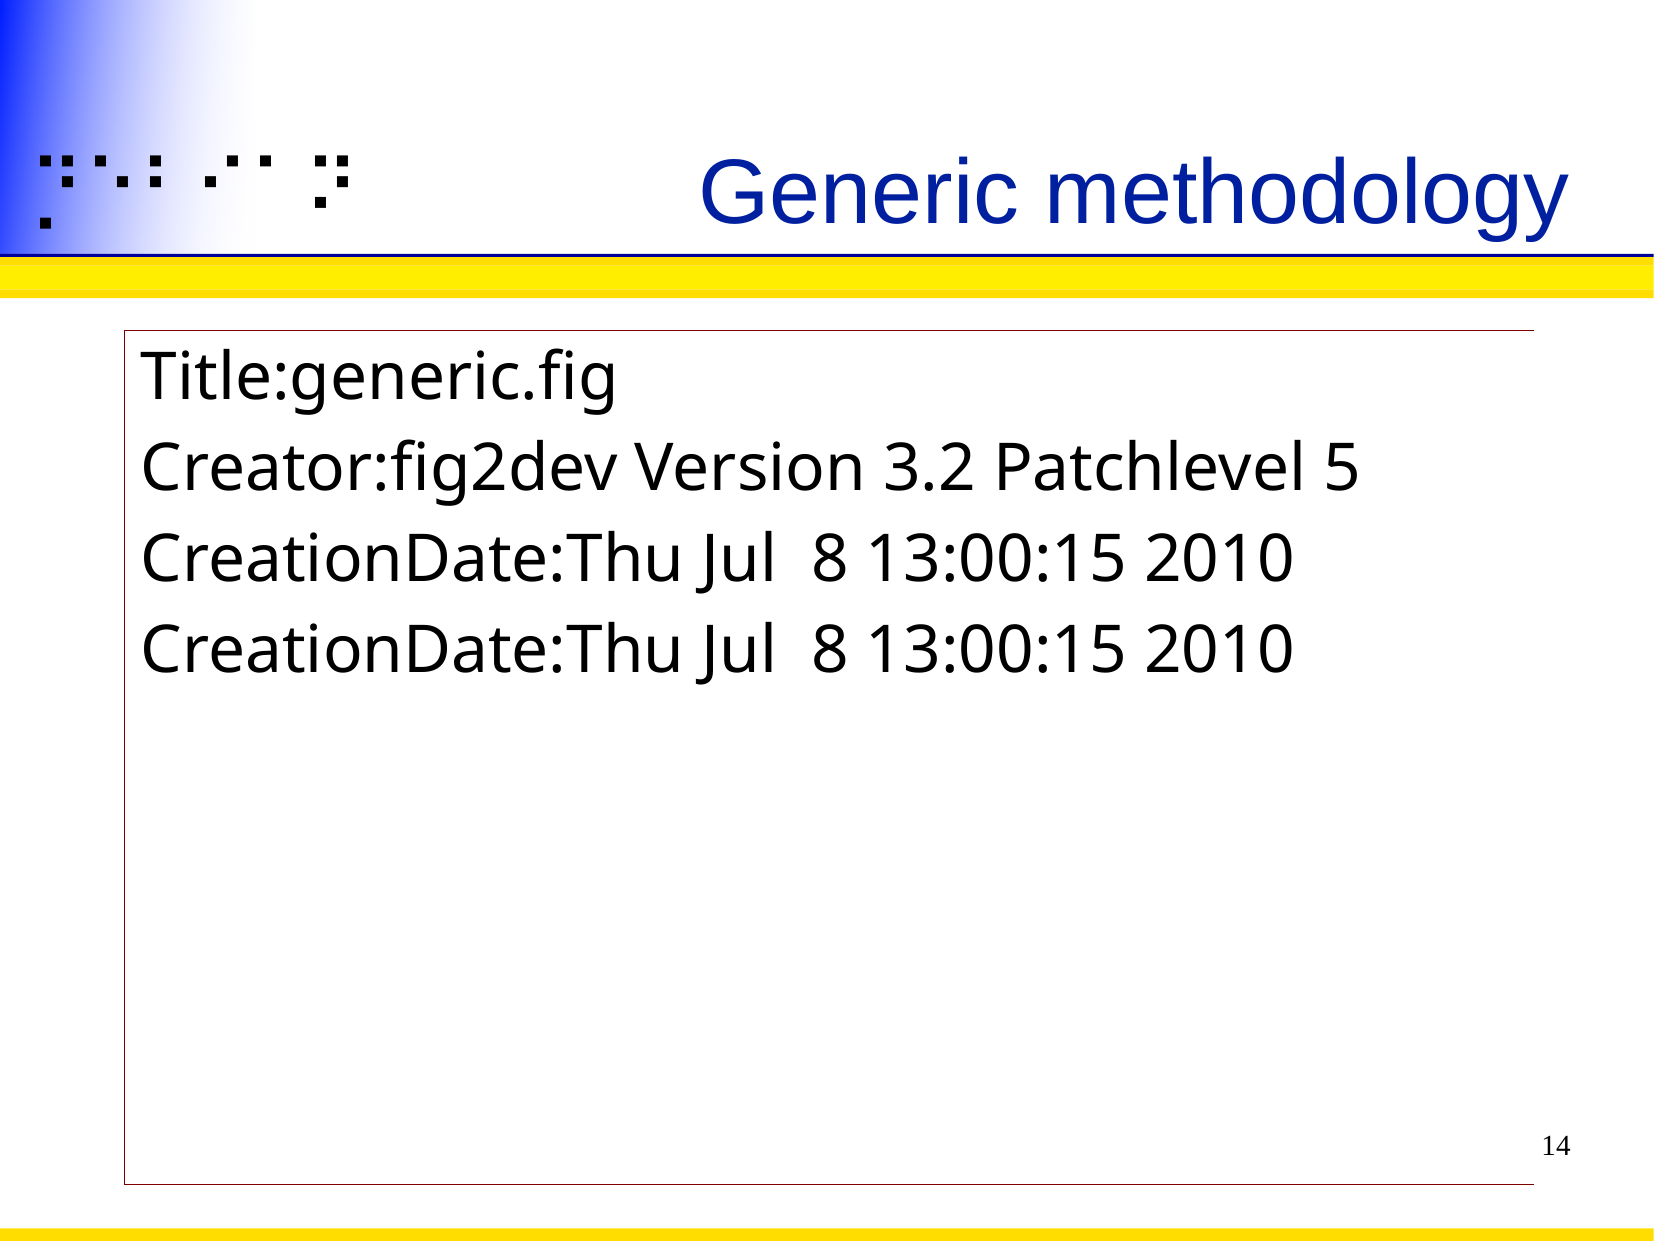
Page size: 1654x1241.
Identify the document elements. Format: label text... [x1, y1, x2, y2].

title Generic methodology [372, 126, 1571, 257]
picture [119, 325, 1534, 1185]
